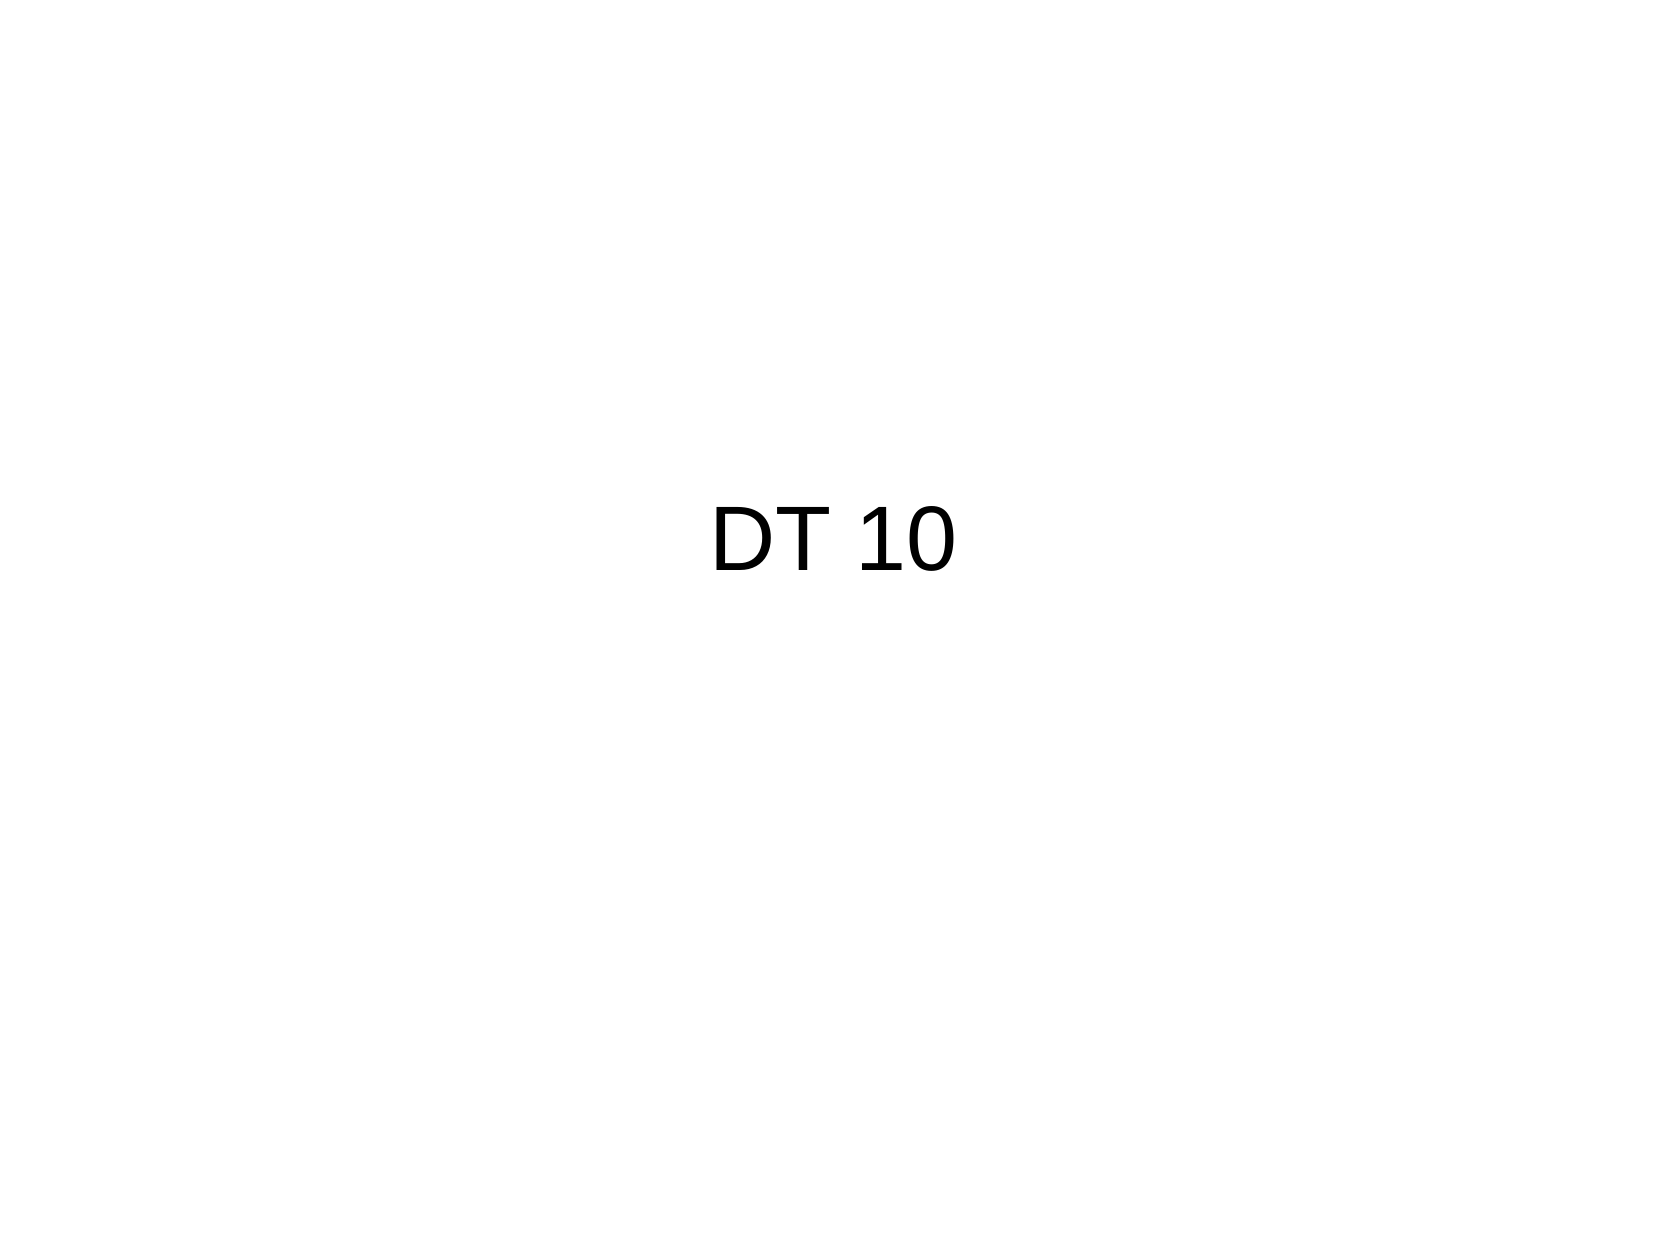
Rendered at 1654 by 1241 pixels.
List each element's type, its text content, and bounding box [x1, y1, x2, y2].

title DT 10 [101, 435, 1591, 643]
